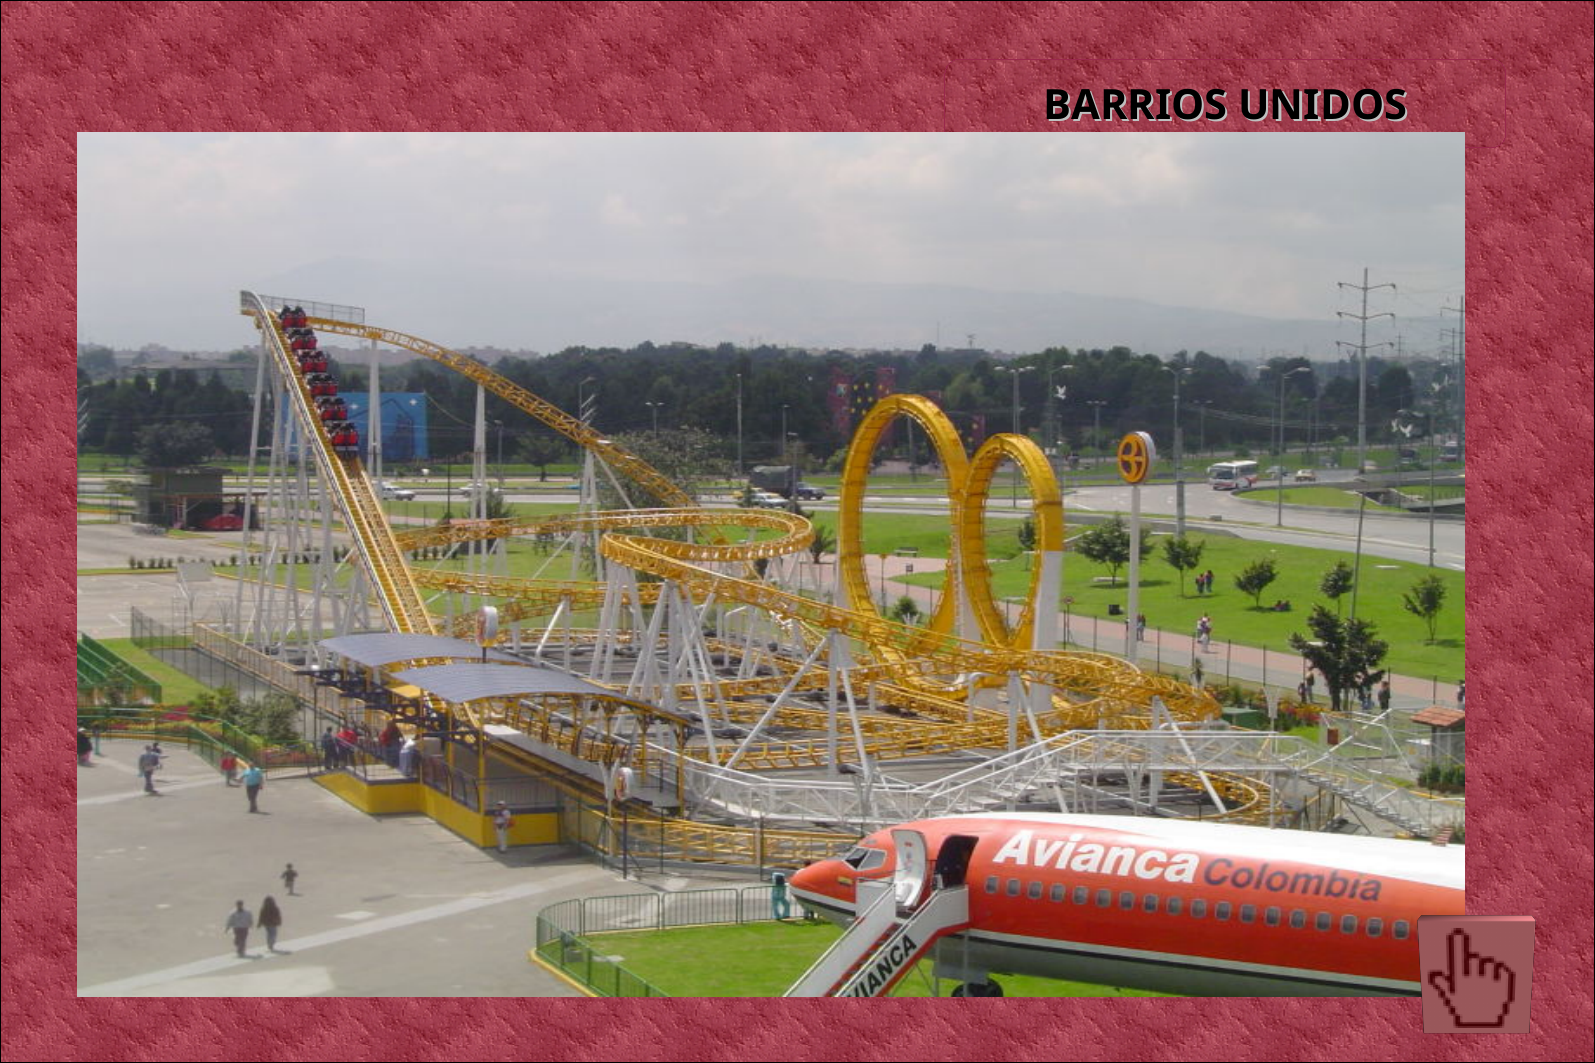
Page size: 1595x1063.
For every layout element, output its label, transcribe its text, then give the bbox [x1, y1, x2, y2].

picture [77, 132, 1465, 998]
text_box BARRIOS UNIDOS [944, 59, 1506, 148]
